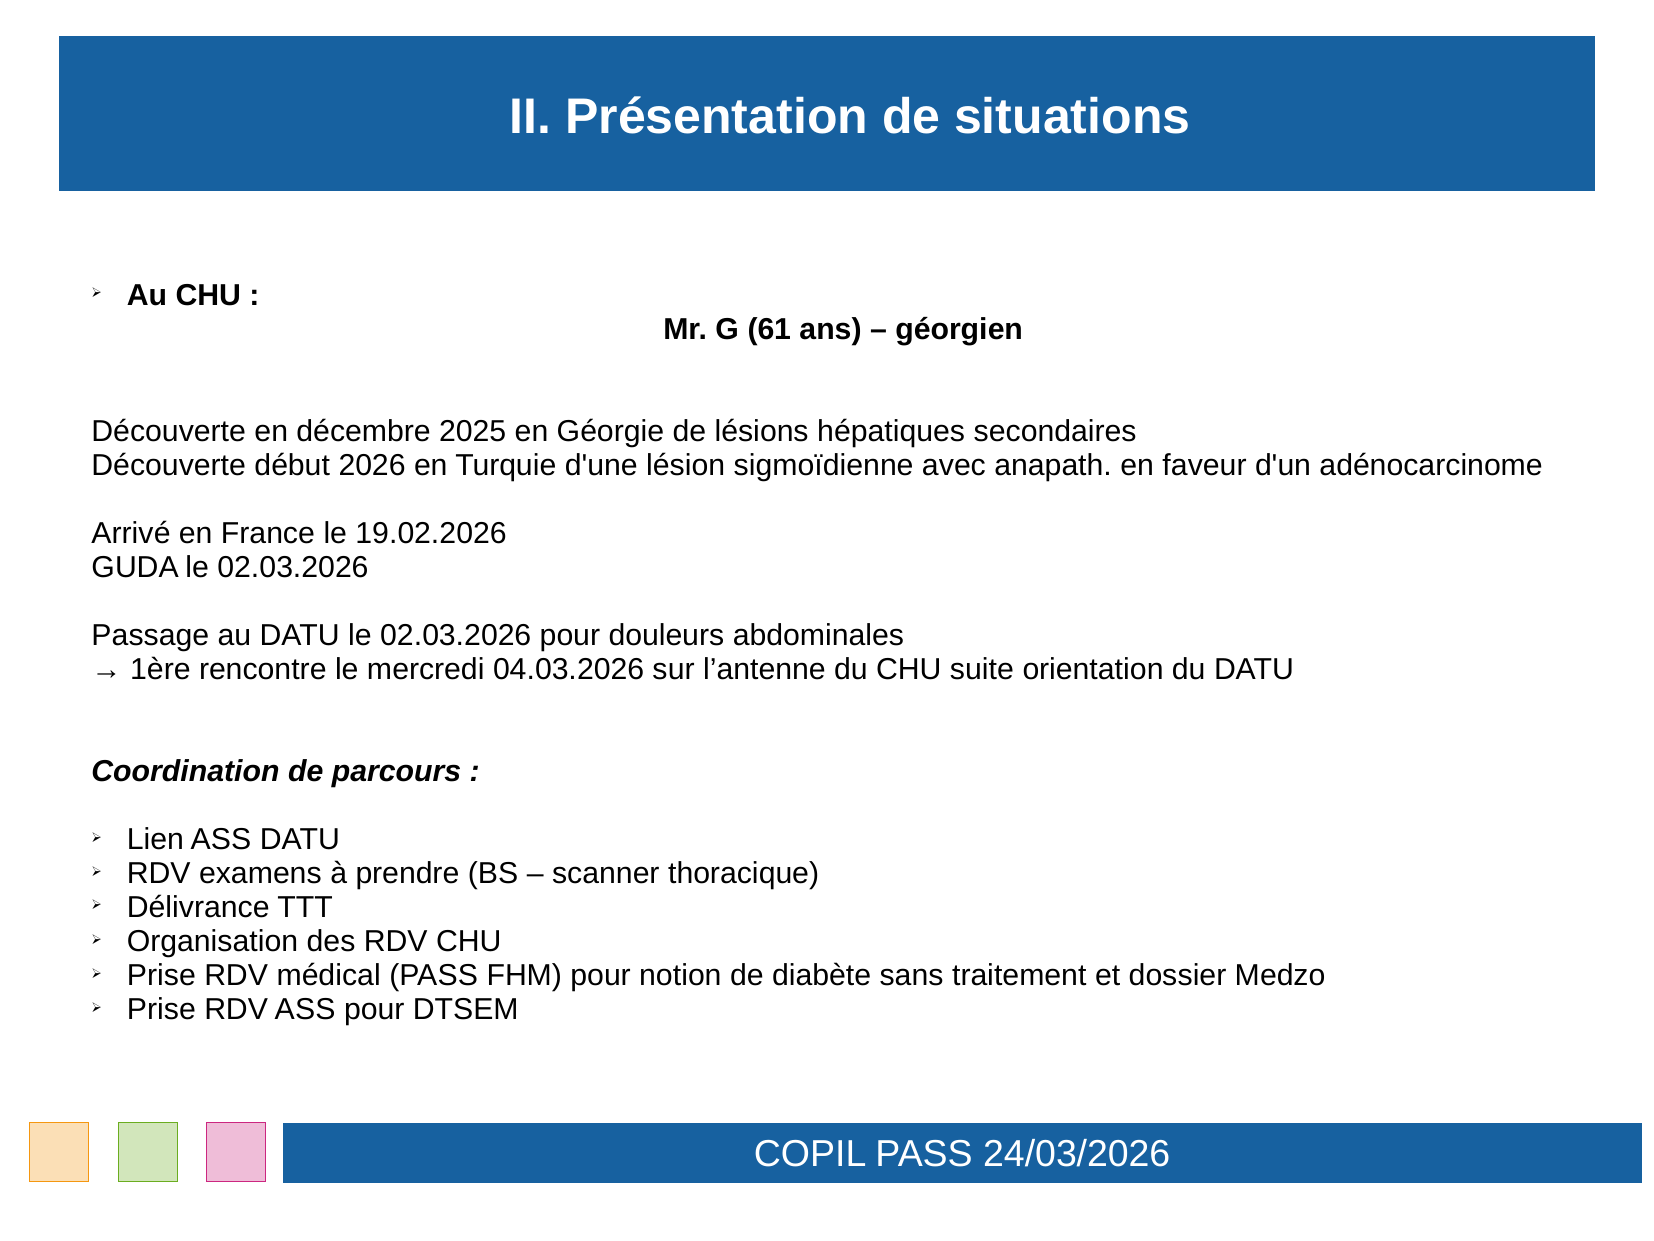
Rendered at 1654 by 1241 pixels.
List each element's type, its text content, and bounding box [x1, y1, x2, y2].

text_box COPIL PASS 24/03/2026 [283, 1123, 1642, 1183]
text_box [29, 1122, 89, 1182]
text_box Au CHU : Mr. G (61 ans) – géorgien Découverte en décembre 2025 en Géorgie de lésions hépatiques secondaires Découverte début 2026 en Turquie d'une lésion sigmoïdienne avec anapath. en faveur d'un adénocarcinome Arrivé en France le 19.02.2026 GUDA le 02.03.2026 Passage au DATU le 02.03.2026 pour douleurs abdominales → 1ère rencontre le mercredi 04.03.2026 sur l’antenne du CHU suite orientation du DATU Coordination de parcours : Lien ASS DATU RDV examens à prendre (BS – scanner thoracique) Délivrance TTT Organisation des RDV CHU Prise RDV médical (PASS FHM) pour notion de diabète sans traitement et dossier Medzo Prise RDV ASS pour DTSEM [76, 203, 1583, 1068]
text_box [118, 1122, 178, 1182]
title II. Présentation de situations [118, 24, 1583, 203]
text_box [206, 1122, 266, 1182]
text_box [59, 36, 118, 191]
text_box [1583, 36, 1595, 191]
